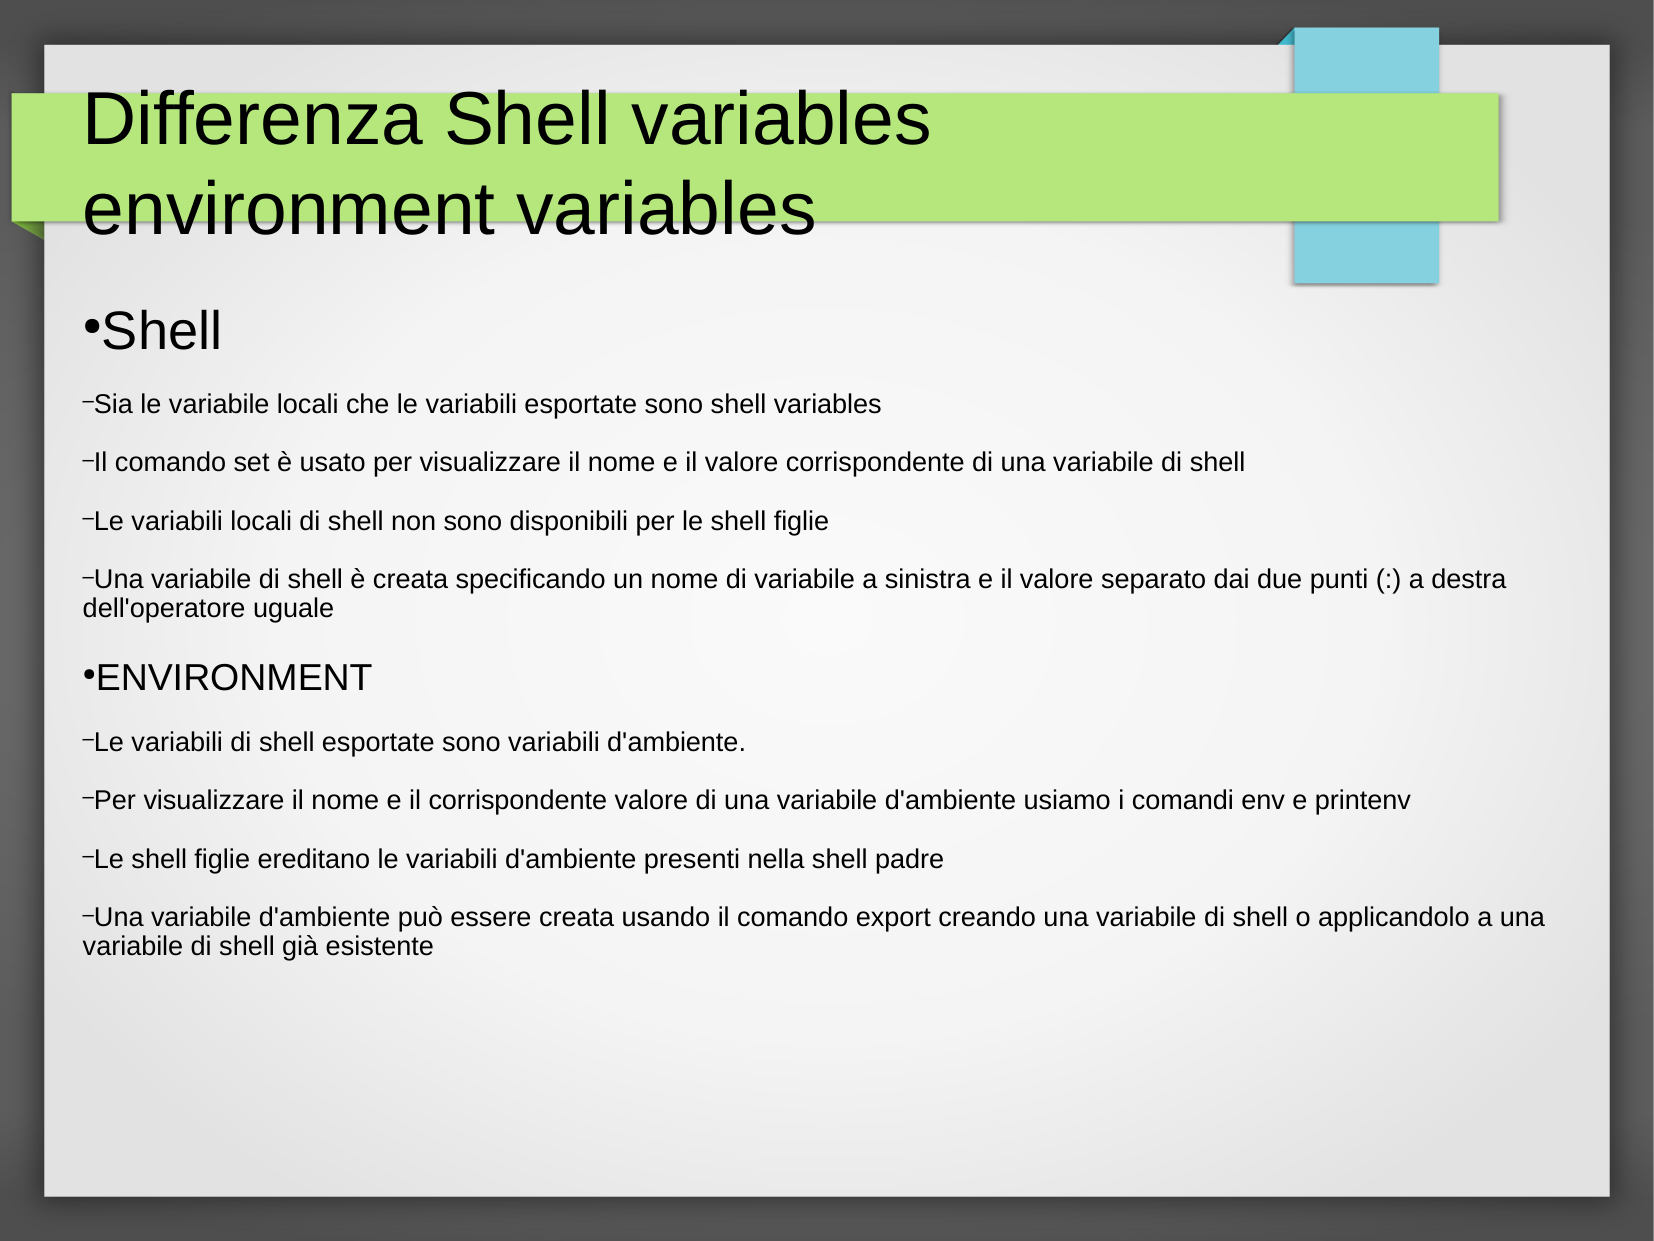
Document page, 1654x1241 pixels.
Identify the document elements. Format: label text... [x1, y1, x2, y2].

list Shell Sia le variabile locali che le variabili esportate sono shell variables Il comando set è usato per visualizzare il nome e il valore corrispondente di una variabile di shell Le variabili locali di shell non sono disponibili per le shell figlie Una variabile di shell è creata specificando un nome di variabile a sinistra e il valore separato dai due punti (:) a destra dell'operatore uguale ENVIRONMENT Le variabili di shell esportate sono variabili d'ambiente. Per visualizzare il nome e il corrispondente valore di una variabile d'ambiente usiamo i comandi env e printenv Le shell figlie ereditano le variabili d'ambiente presenti nella shell padre Una variabile d'ambiente può essere creata usando il comando export creando una variabile di shell o applicandolo a una variabile di shell già esistente [82, 295, 1571, 1015]
title Differenza Shell variables environment variables [82, 69, 1264, 238]
picture [0, 0, 1654, 1241]
